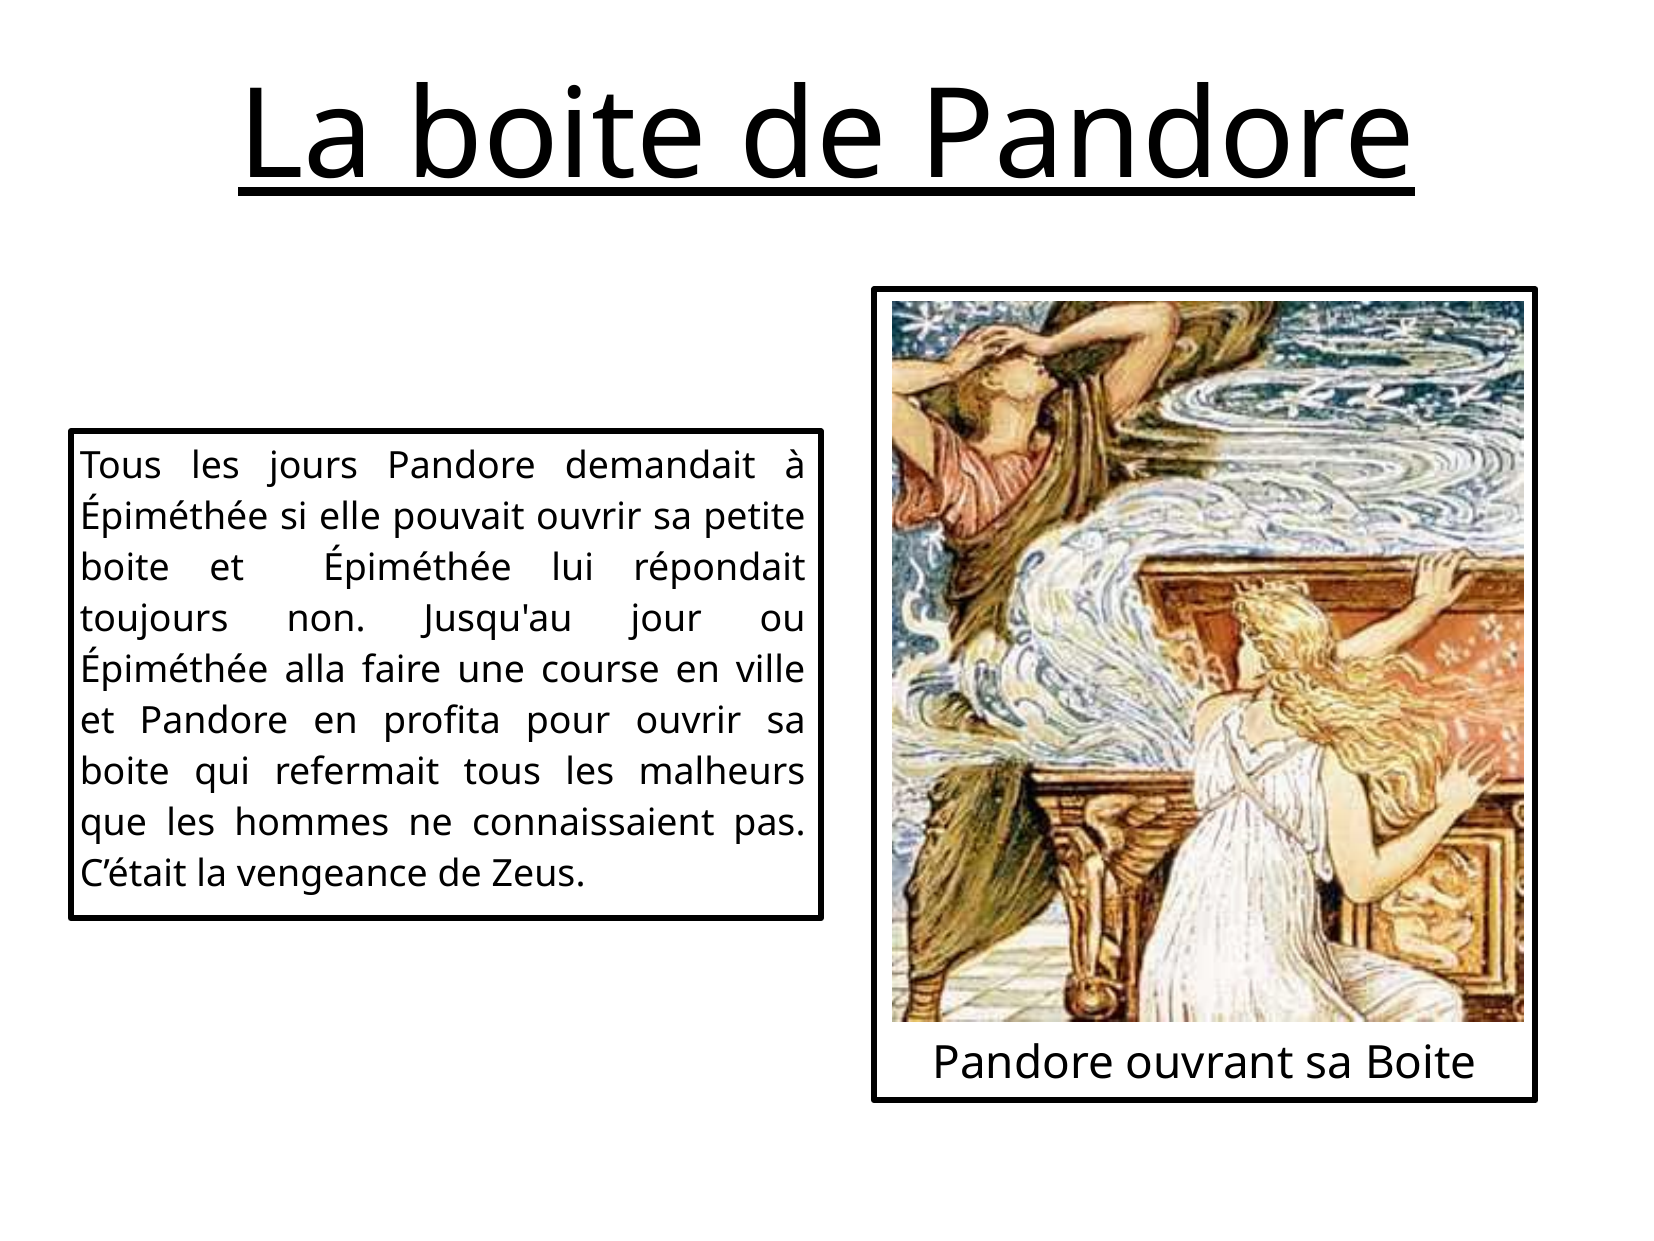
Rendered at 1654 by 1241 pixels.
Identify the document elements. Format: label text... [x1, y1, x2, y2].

picture [892, 301, 1524, 1021]
title La boite de Pandore [82, 25, 1571, 233]
text_box Tous les jours Pandore demandait à Épiméthée si elle pouvait ouvrir sa petite boite et Épiméthée lui répondait toujours non. Jusqu'au jour ou Épiméthée alla faire une course en ville et Pandore en profita pour ouvrir sa boite qui refermait tous les malheurs que les hommes ne connaissaient pas. C’était la vengeance de Zeus. [74, 434, 818, 915]
text_box Pandore ouvrant sa Boite [874, 1021, 1536, 1101]
